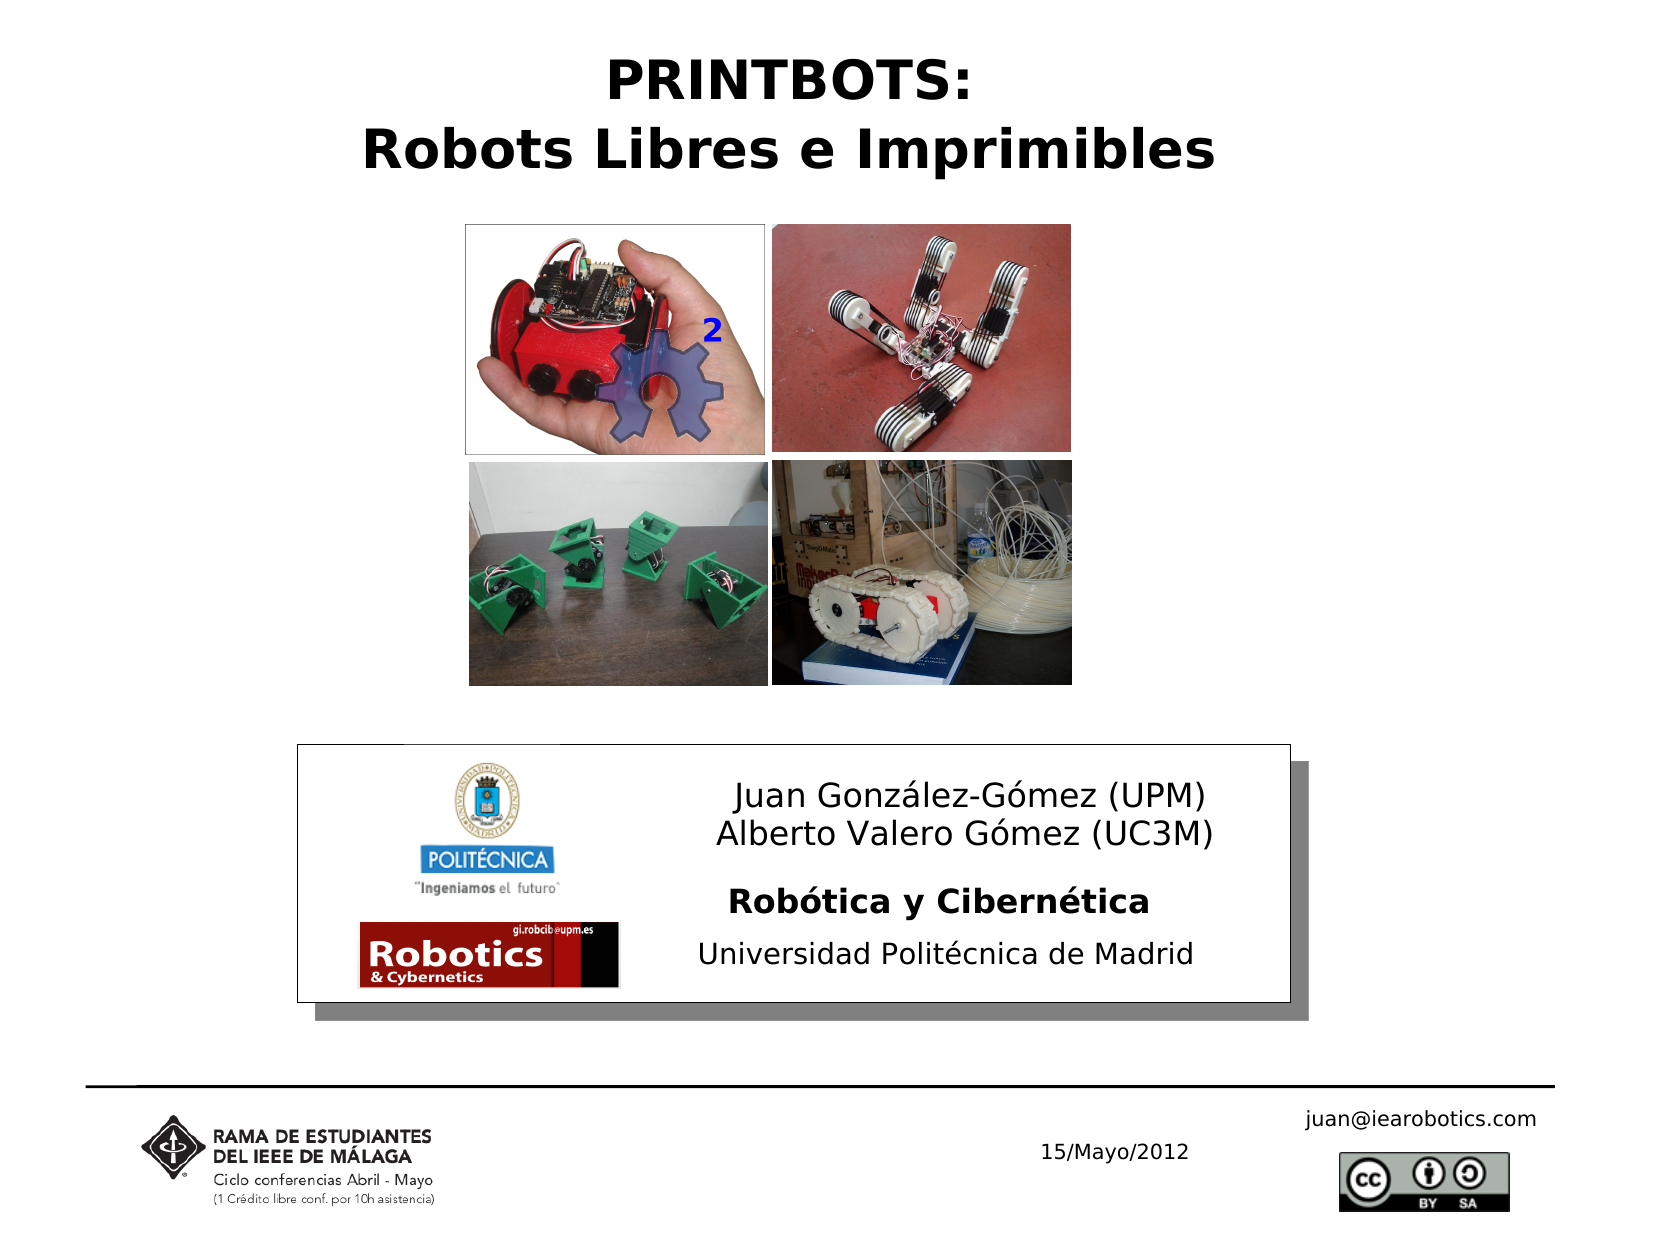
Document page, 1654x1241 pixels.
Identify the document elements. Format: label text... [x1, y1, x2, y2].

text_box Universidad Politécnica de Madrid [682, 930, 1210, 983]
text_box Juan González-Gómez (UPM) Alberto Valero Gómez (UC3M) [701, 768, 1241, 861]
text_box Robótica y Cibernética [712, 875, 1167, 929]
picture [469, 462, 768, 686]
picture [465, 224, 765, 455]
text_box [297, 744, 1291, 1003]
picture [772, 460, 1072, 685]
picture [1339, 1152, 1510, 1212]
text_box juan@iearobotics.com [1290, 1099, 1553, 1143]
text_box PRINTBOTS: Robots Libres e Imprimibles [346, 42, 1255, 189]
text_box 15/Mayo/2012 [1007, 1133, 1223, 1173]
picture [134, 1107, 449, 1221]
picture [357, 920, 621, 989]
picture [404, 743, 560, 916]
picture [772, 224, 1071, 452]
